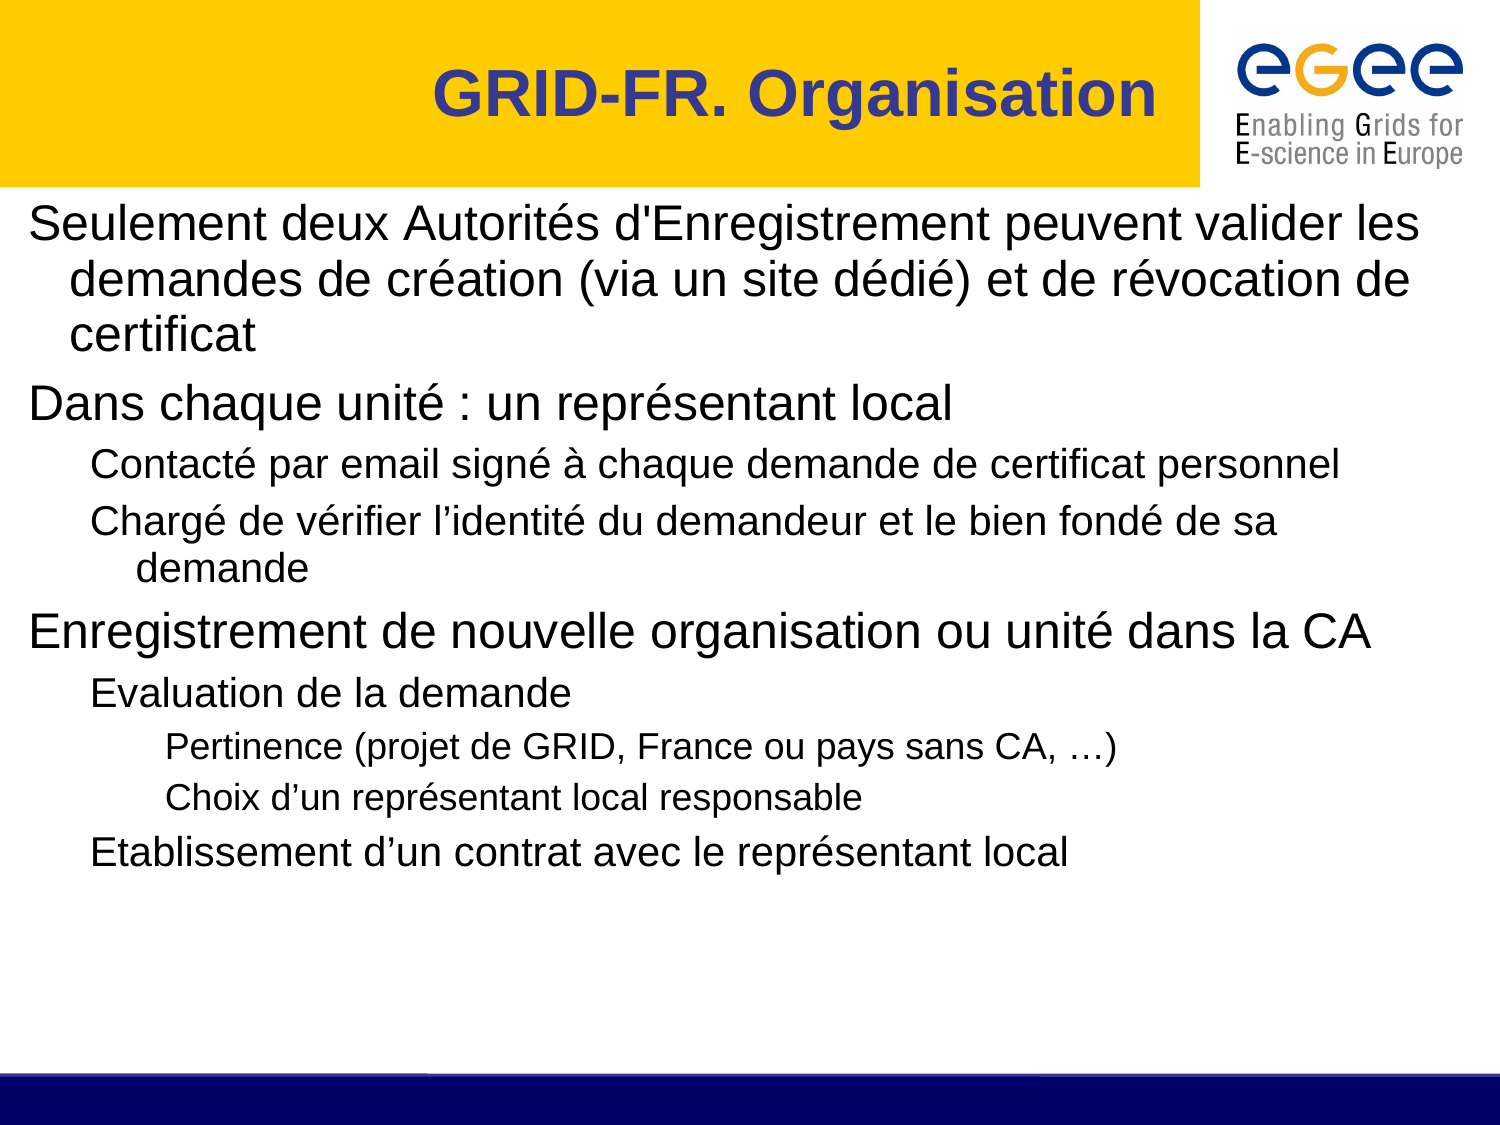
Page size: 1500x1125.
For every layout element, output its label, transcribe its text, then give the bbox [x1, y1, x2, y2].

title GRID-FR. Organisation [12, 35, 1174, 152]
picture [1237, 24, 1463, 169]
list Seulement deux Autorités d'Enregistrement peuvent valider les demandes de création (via un site dédié) et de révocation de certificat Dans chaque unité : un représentant local Contacté par email signé à chaque demande de certificat personnel Chargé de vérifier l’identité du demandeur et le bien fondé de sa demande Enregistrement de nouvelle organisation ou unité dans la CA Evaluation de la demande Pertinence (projet de GRID, France ou pays sans CA, …) Choix d’un représentant local responsable Etablissement d’un contrat avec le représentant local [0, 187, 1463, 1081]
